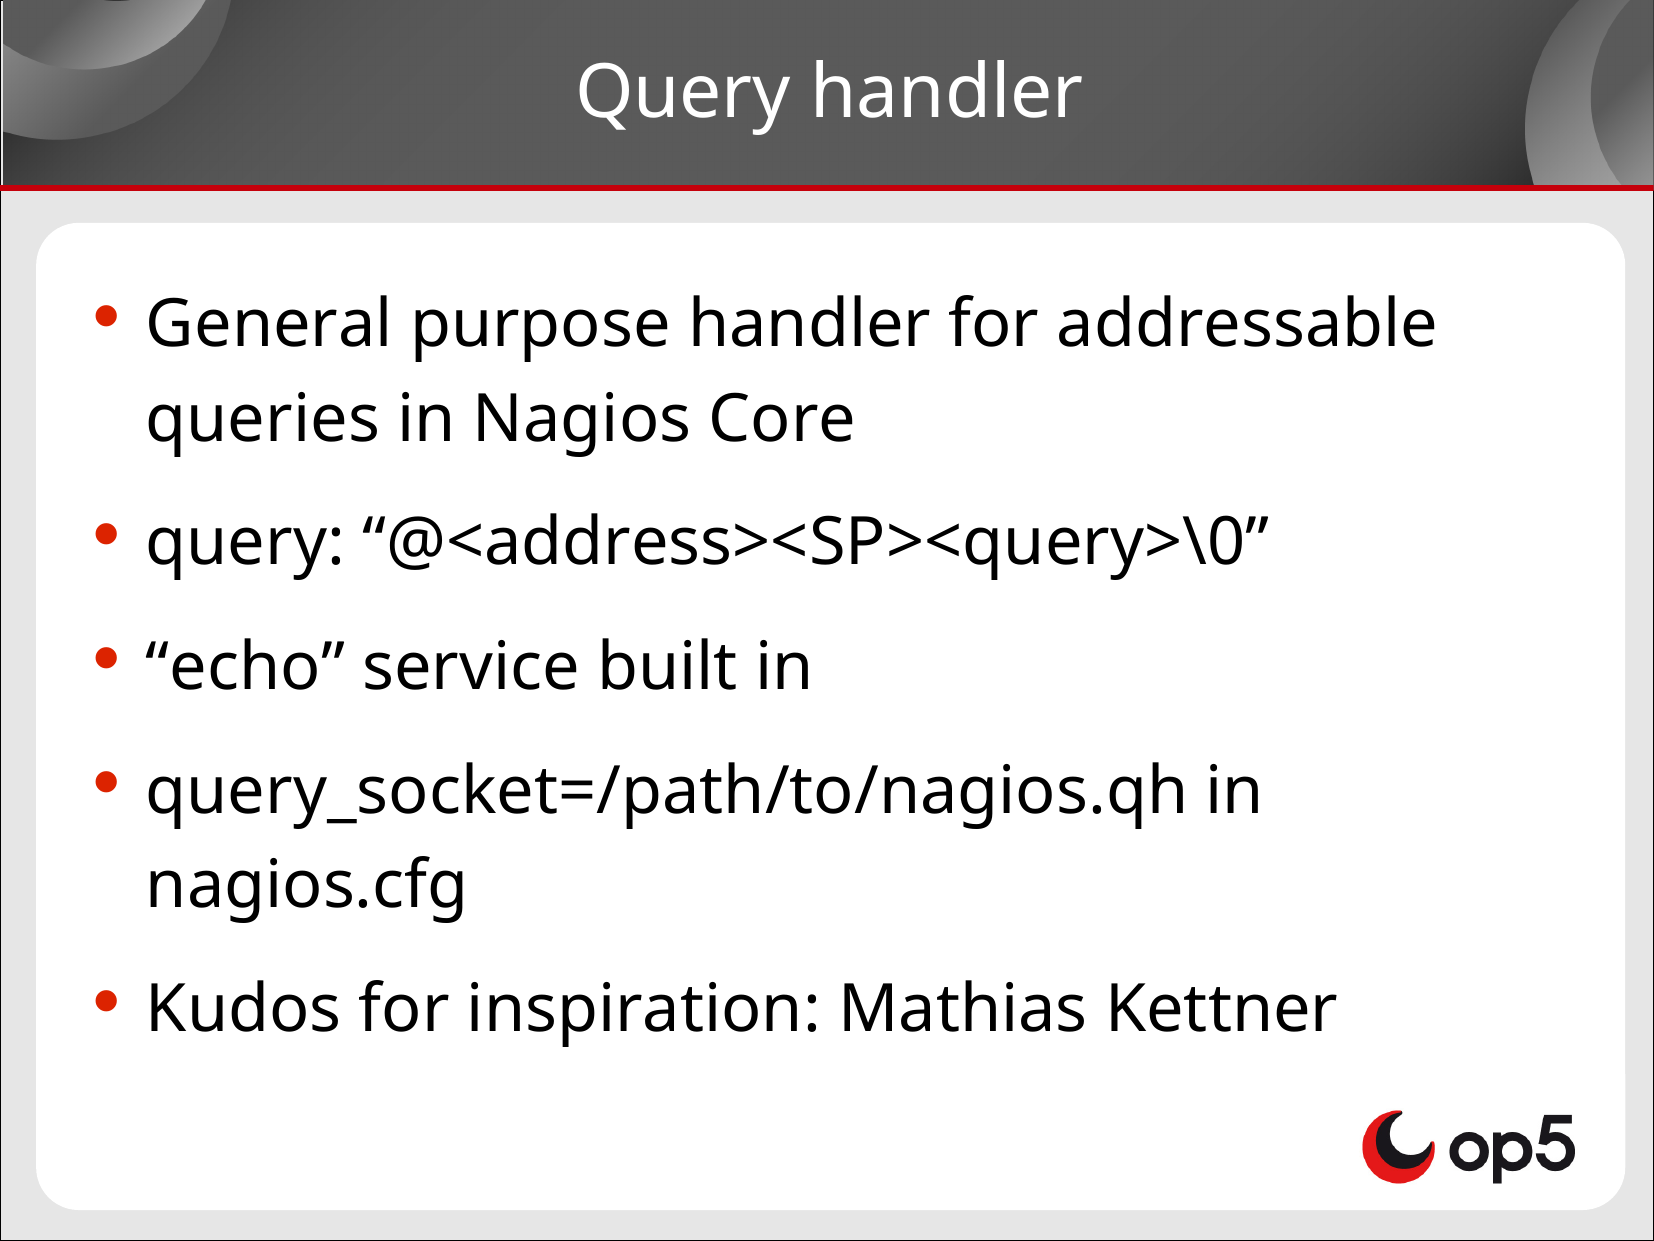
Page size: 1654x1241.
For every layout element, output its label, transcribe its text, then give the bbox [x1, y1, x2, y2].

list General purpose handler for addressable queries in Nagios Core query: “@<address><SP><query>\0” “echo” service built in query_socket=/path/to/nagios.qh in nagios.cfg Kudos for inspiration: Mathias Kettner [75, 271, 1557, 1163]
picture [3, 0, 1654, 185]
title Query handler [88, 0, 1571, 175]
picture [1350, 1103, 1587, 1191]
